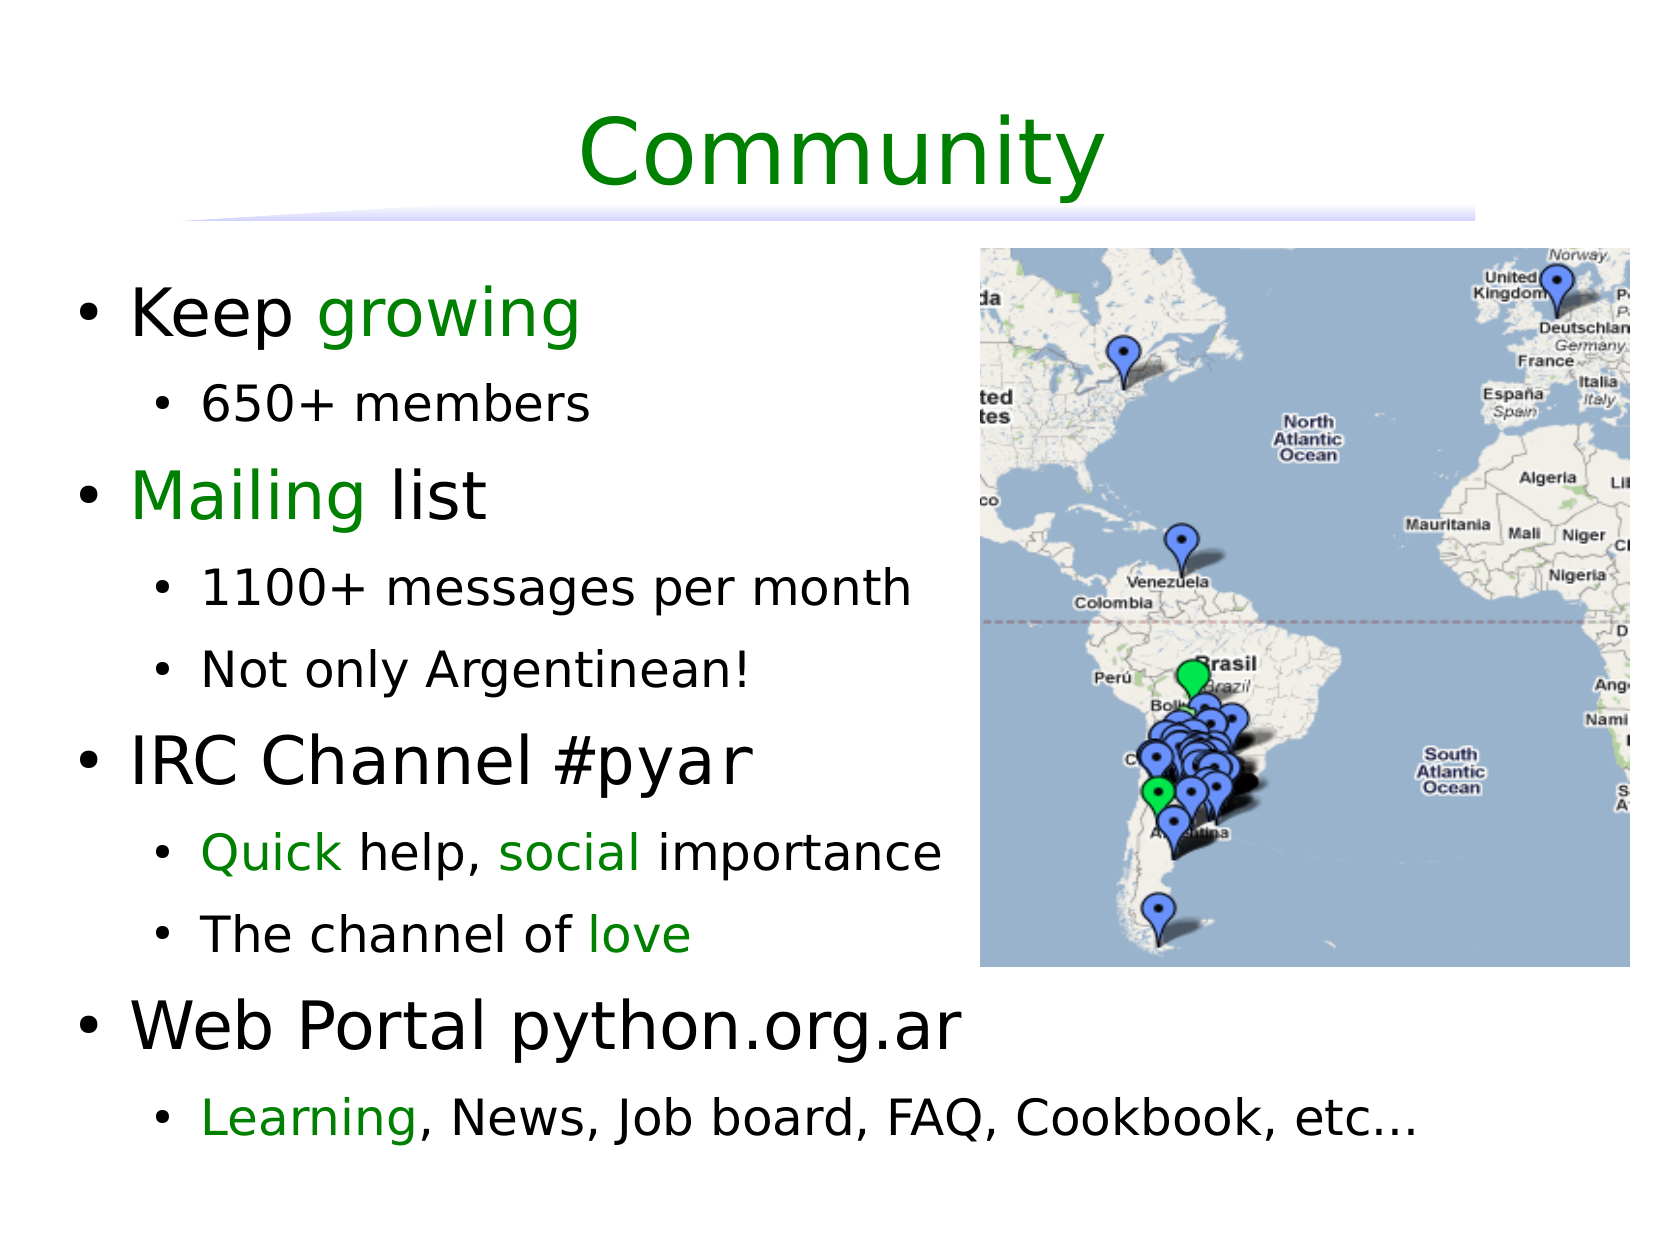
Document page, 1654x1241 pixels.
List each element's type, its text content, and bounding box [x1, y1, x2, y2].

list Keep growing 650+ members Mailing list 1100+ messages per month Not only Argentinean! IRC Channel #pyar Quick help, social importance The channel of love Web Portal python.org.ar Learning, News, Job board, FAQ, Cookbook, etc... [59, 274, 1595, 1148]
title Community [82, 49, 1571, 257]
picture [980, 248, 1630, 968]
